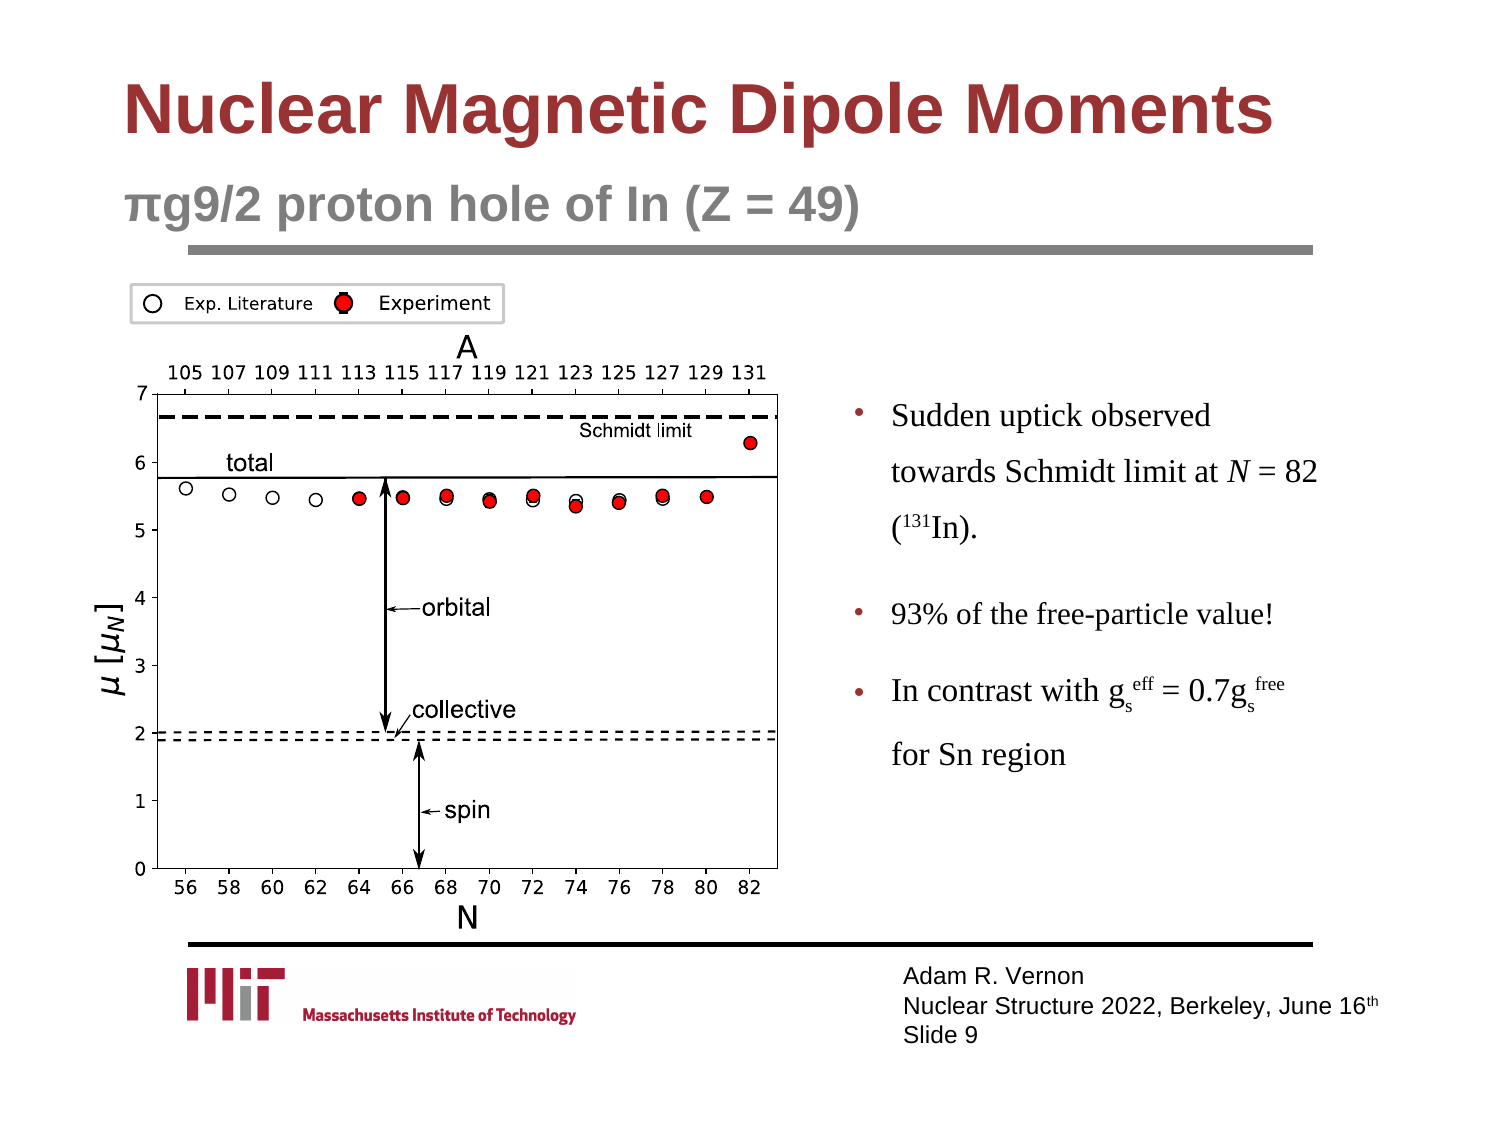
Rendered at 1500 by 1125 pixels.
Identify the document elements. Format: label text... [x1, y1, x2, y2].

text_box Adam R. Vernon Nuclear Structure 2022, Berkeley, June 16th Slide 9 [888, 952, 1416, 1077]
title Nuclear Magnetic Dipole Moments πg9/2 proton hole of In (Z = 49) [108, 23, 1418, 272]
list Sudden uptick observed towards Schmidt limit at N = 82 (131In). 93% of the free-particle value! In contrast with gseff = 0.7gsfree for Sn region [838, 283, 1335, 969]
picture [94, 283, 780, 929]
picture [187, 968, 576, 1025]
